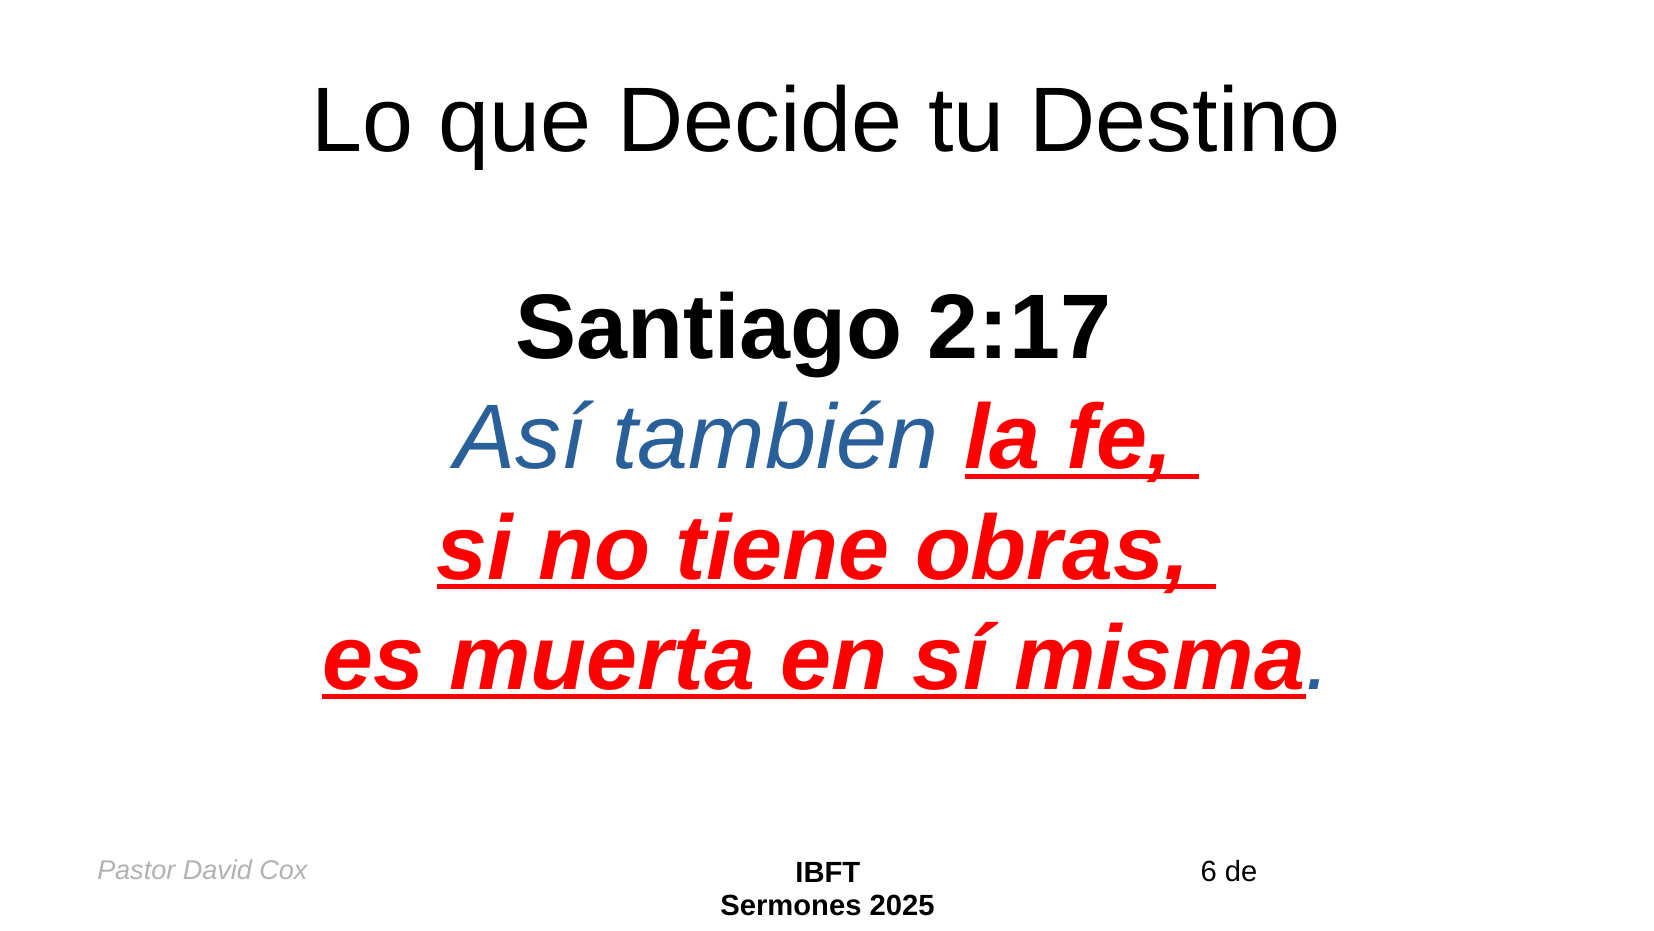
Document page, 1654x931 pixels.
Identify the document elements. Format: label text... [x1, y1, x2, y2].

list Santiago 2:17 Así también la fe, si no tiene obras, es muerta en sí misma. [82, 217, 1571, 758]
title Lo que Decide tu Destino [82, 37, 1571, 193]
